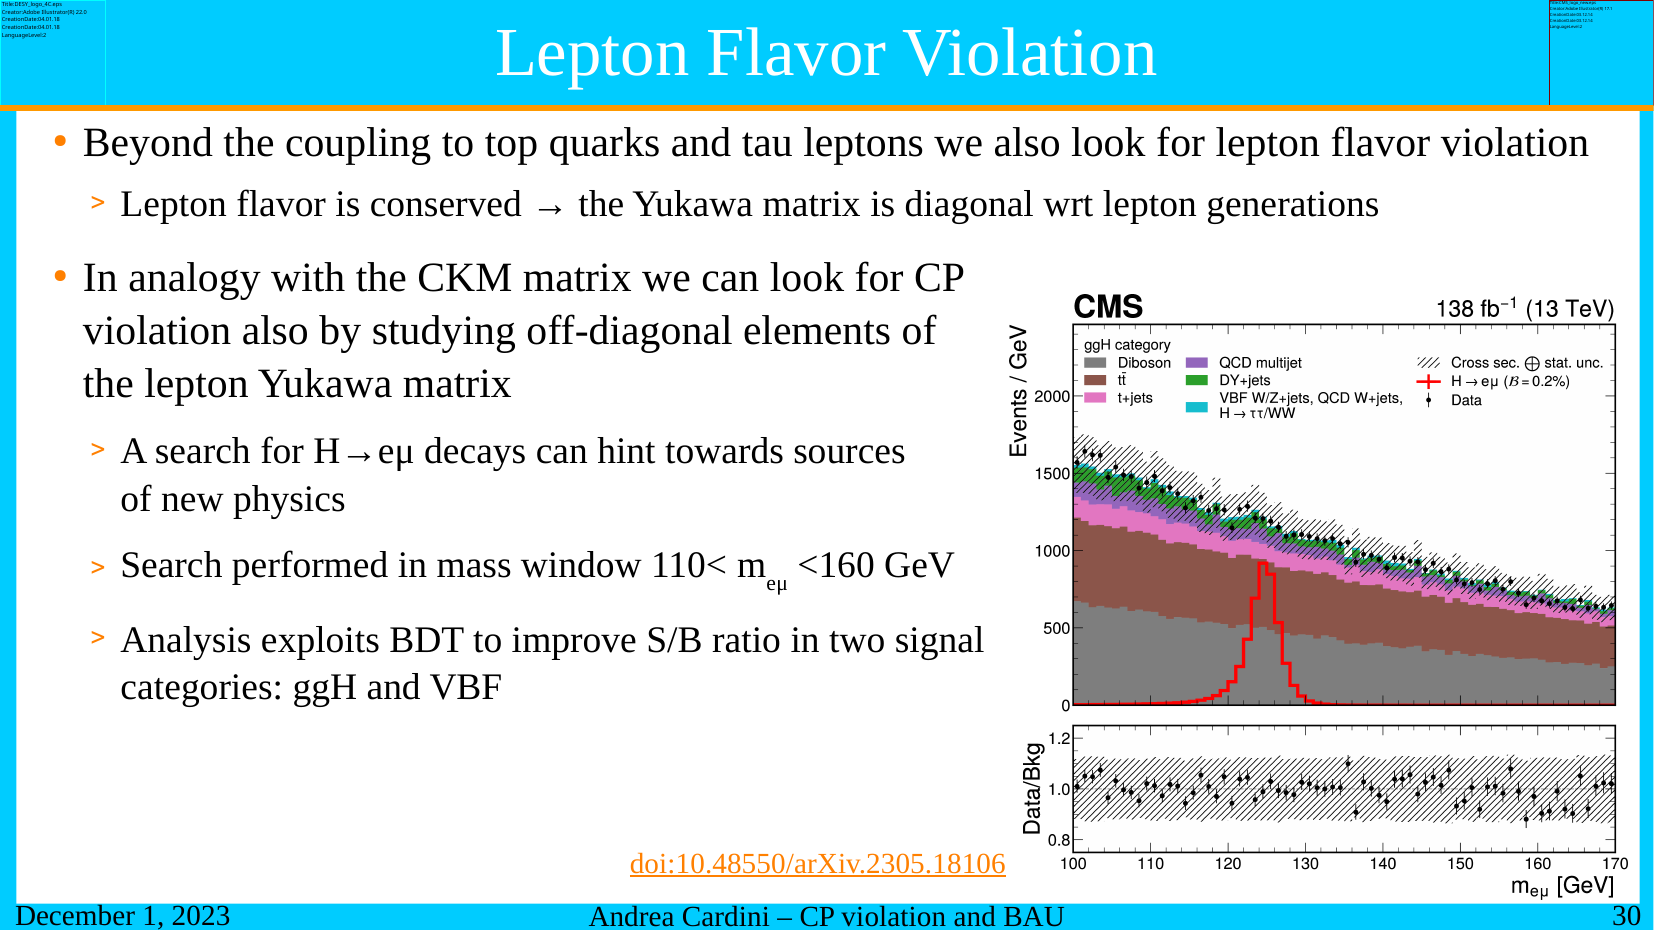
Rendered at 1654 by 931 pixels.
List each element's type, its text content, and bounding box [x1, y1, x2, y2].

picture [1009, 294, 1628, 900]
title Lepton Flavor Violation [14, 0, 1640, 106]
list Beyond the coupling to top quarks and tau leptons we also look for lepton flavor violation Lepton flavor is conserved → the Yukawa matrix is diagonal wrt lepton generations [6, 111, 1654, 271]
list In analogy with the CKM matrix we can look for CP violation also by studying off-diagonal elements of the lepton Yukawa matrix A search for H→eμ decays can hint towards sources of new physics Search performed in mass window 110< meμ <160 GeV Analysis exploits BDT to improve S/B ratio in two signal categories: ggH and VBF [6, 246, 1010, 847]
text_box doi:10.48550/arXiv.2305.18106 [615, 840, 1036, 897]
